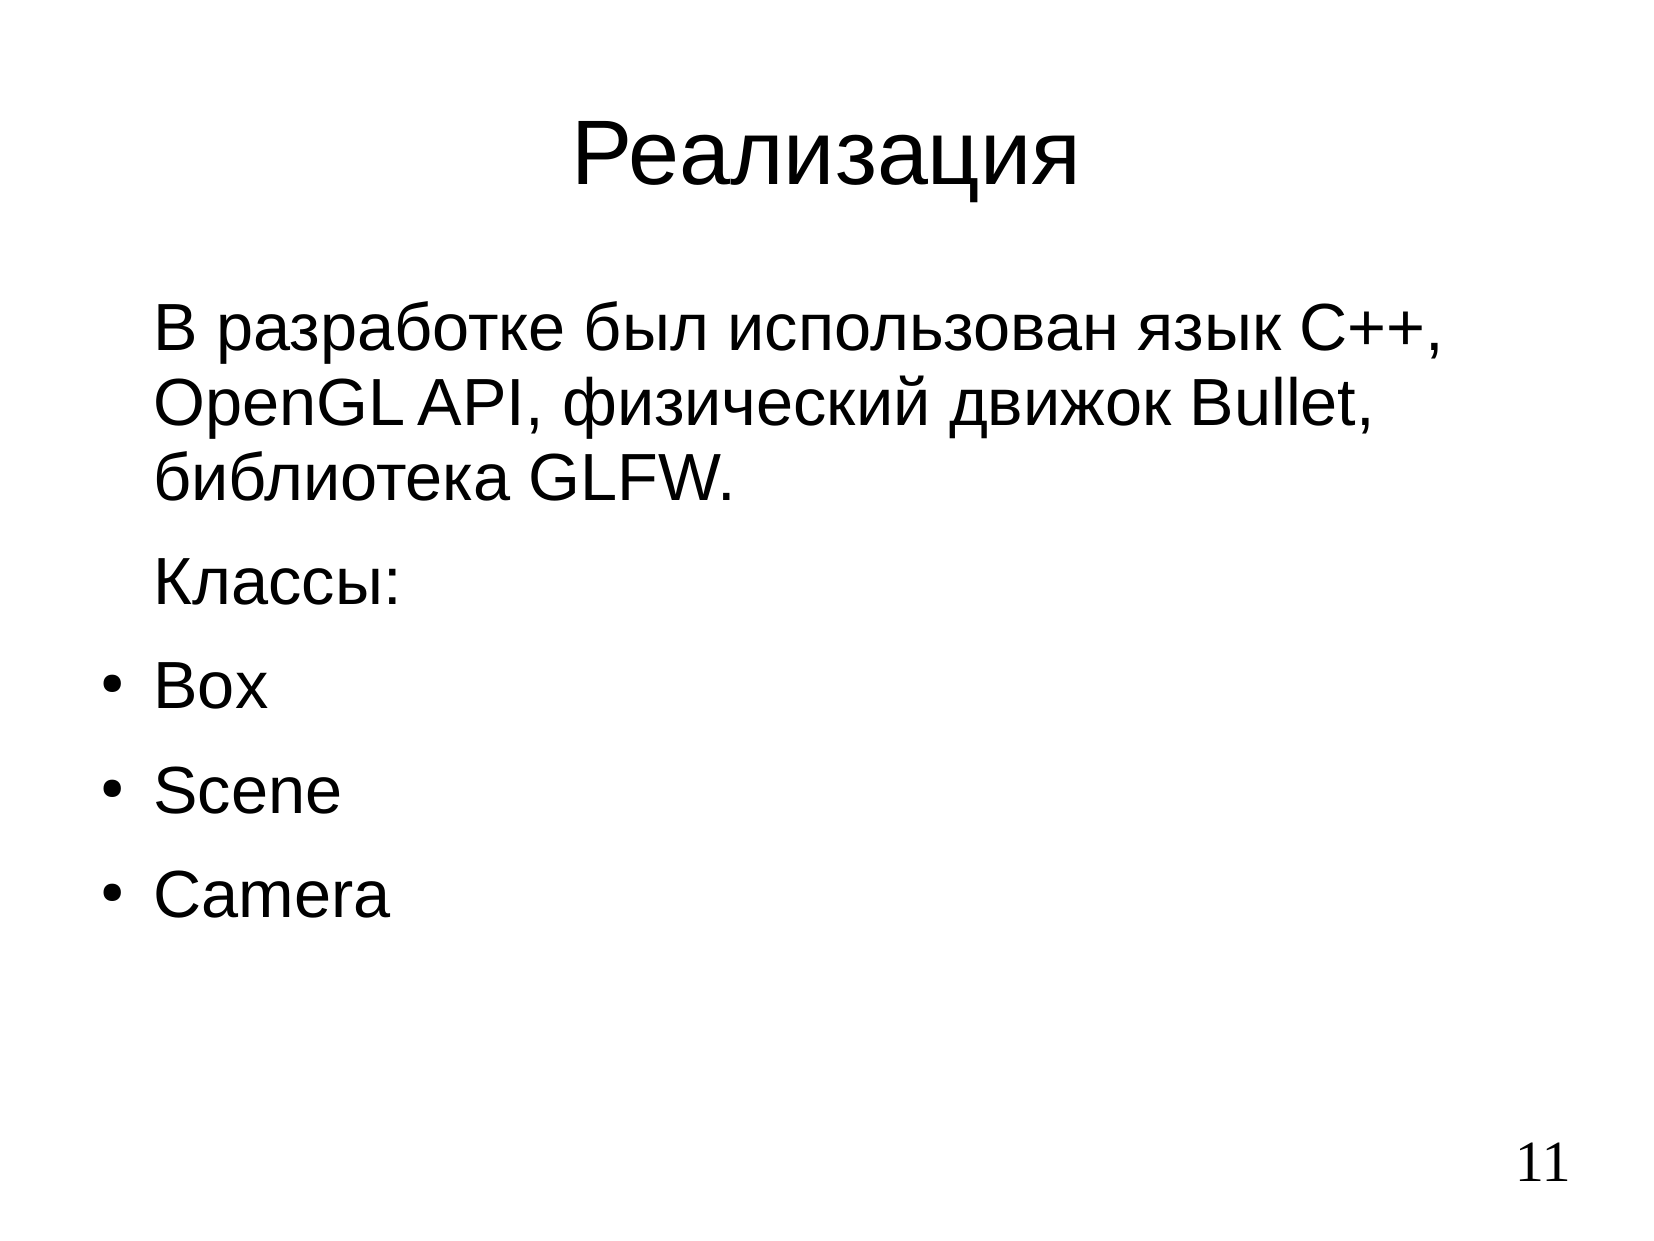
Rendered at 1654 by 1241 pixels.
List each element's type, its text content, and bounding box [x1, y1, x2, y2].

title Реализация [82, 49, 1571, 257]
list В разработке был использован язык C++, OpenGL API, физический движок Bullet, библиотека GLFW. Классы: Box Scene Camera [82, 290, 1571, 1010]
